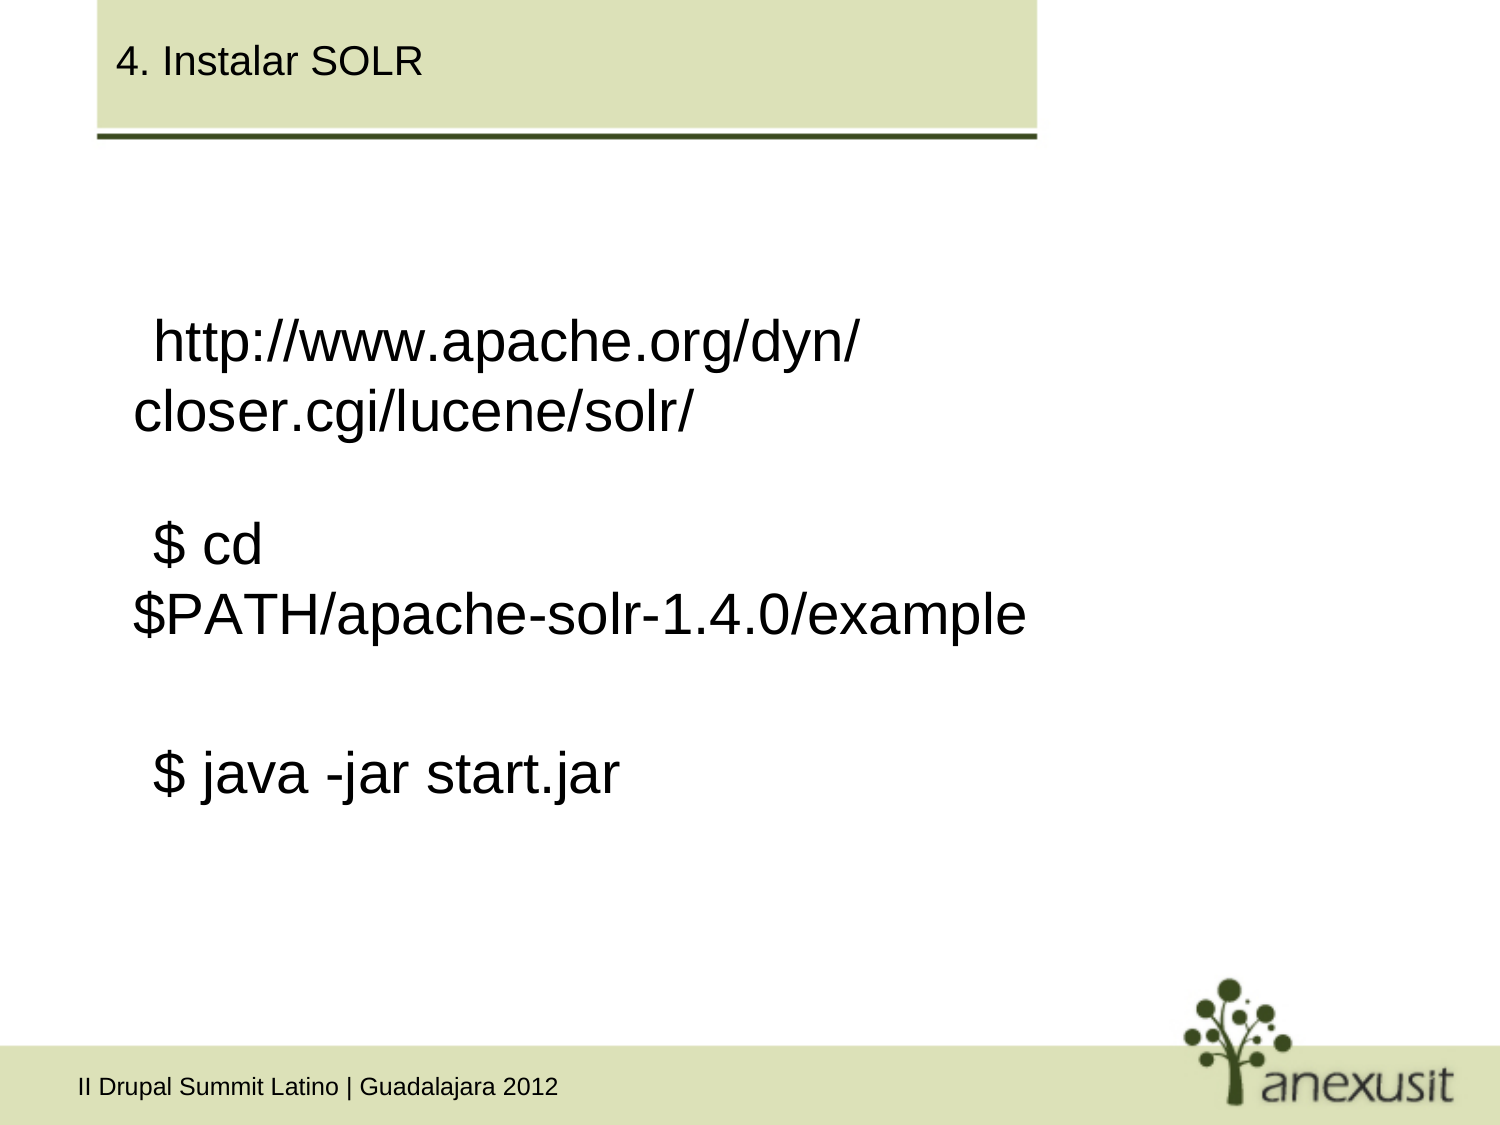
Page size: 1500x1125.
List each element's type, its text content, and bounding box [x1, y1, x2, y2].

picture [0, 0, 1500, 1125]
text_box II Drupal Summit Latino | Guadalajara 2012 [63, 1062, 1064, 1109]
text_box http://www.apache.org/dyn/closer.cgi/lucene/solr/ $ cd $PATH/apache-solr-1.4.0/example $ java -jar start.jar [118, 295, 1064, 791]
text_box 4. Instalar SOLR [100, 0, 827, 119]
